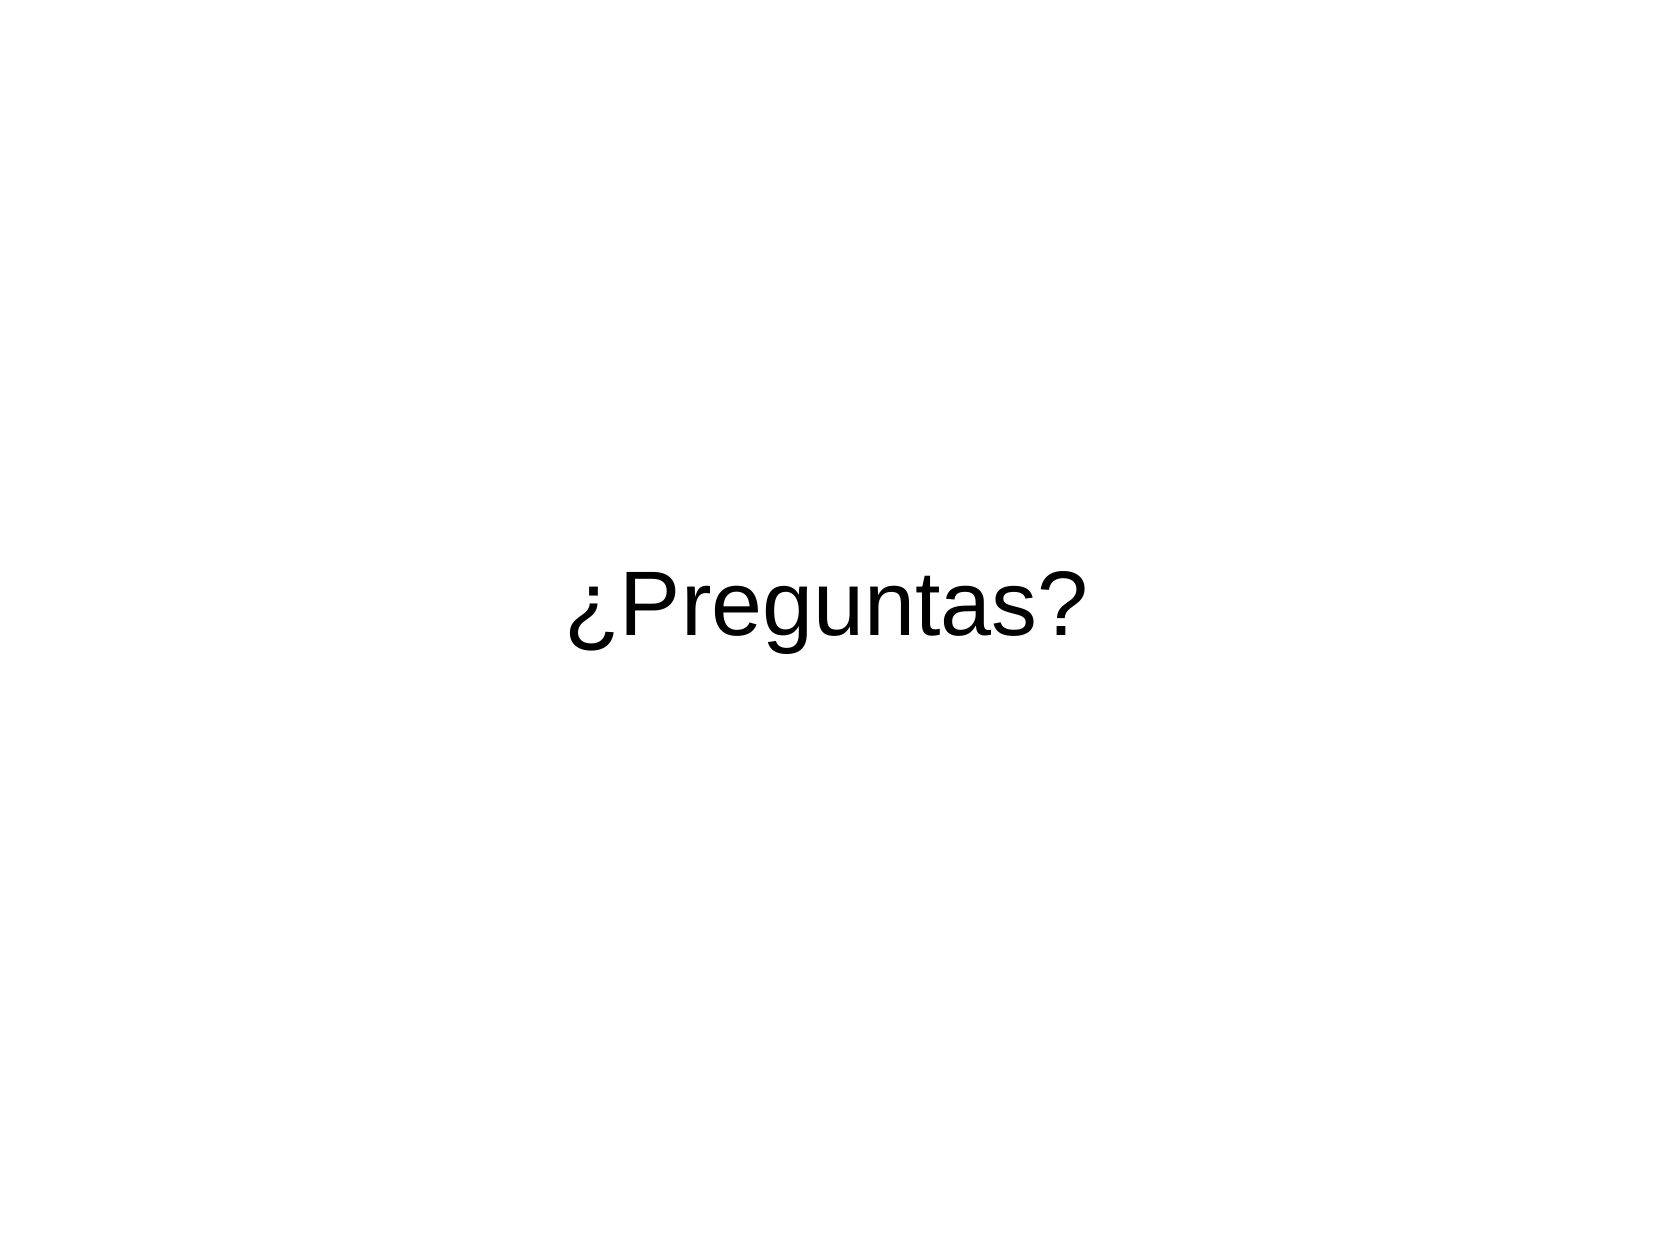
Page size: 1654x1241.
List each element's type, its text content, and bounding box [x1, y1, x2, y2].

title ¿Preguntas? [82, 56, 1571, 1152]
